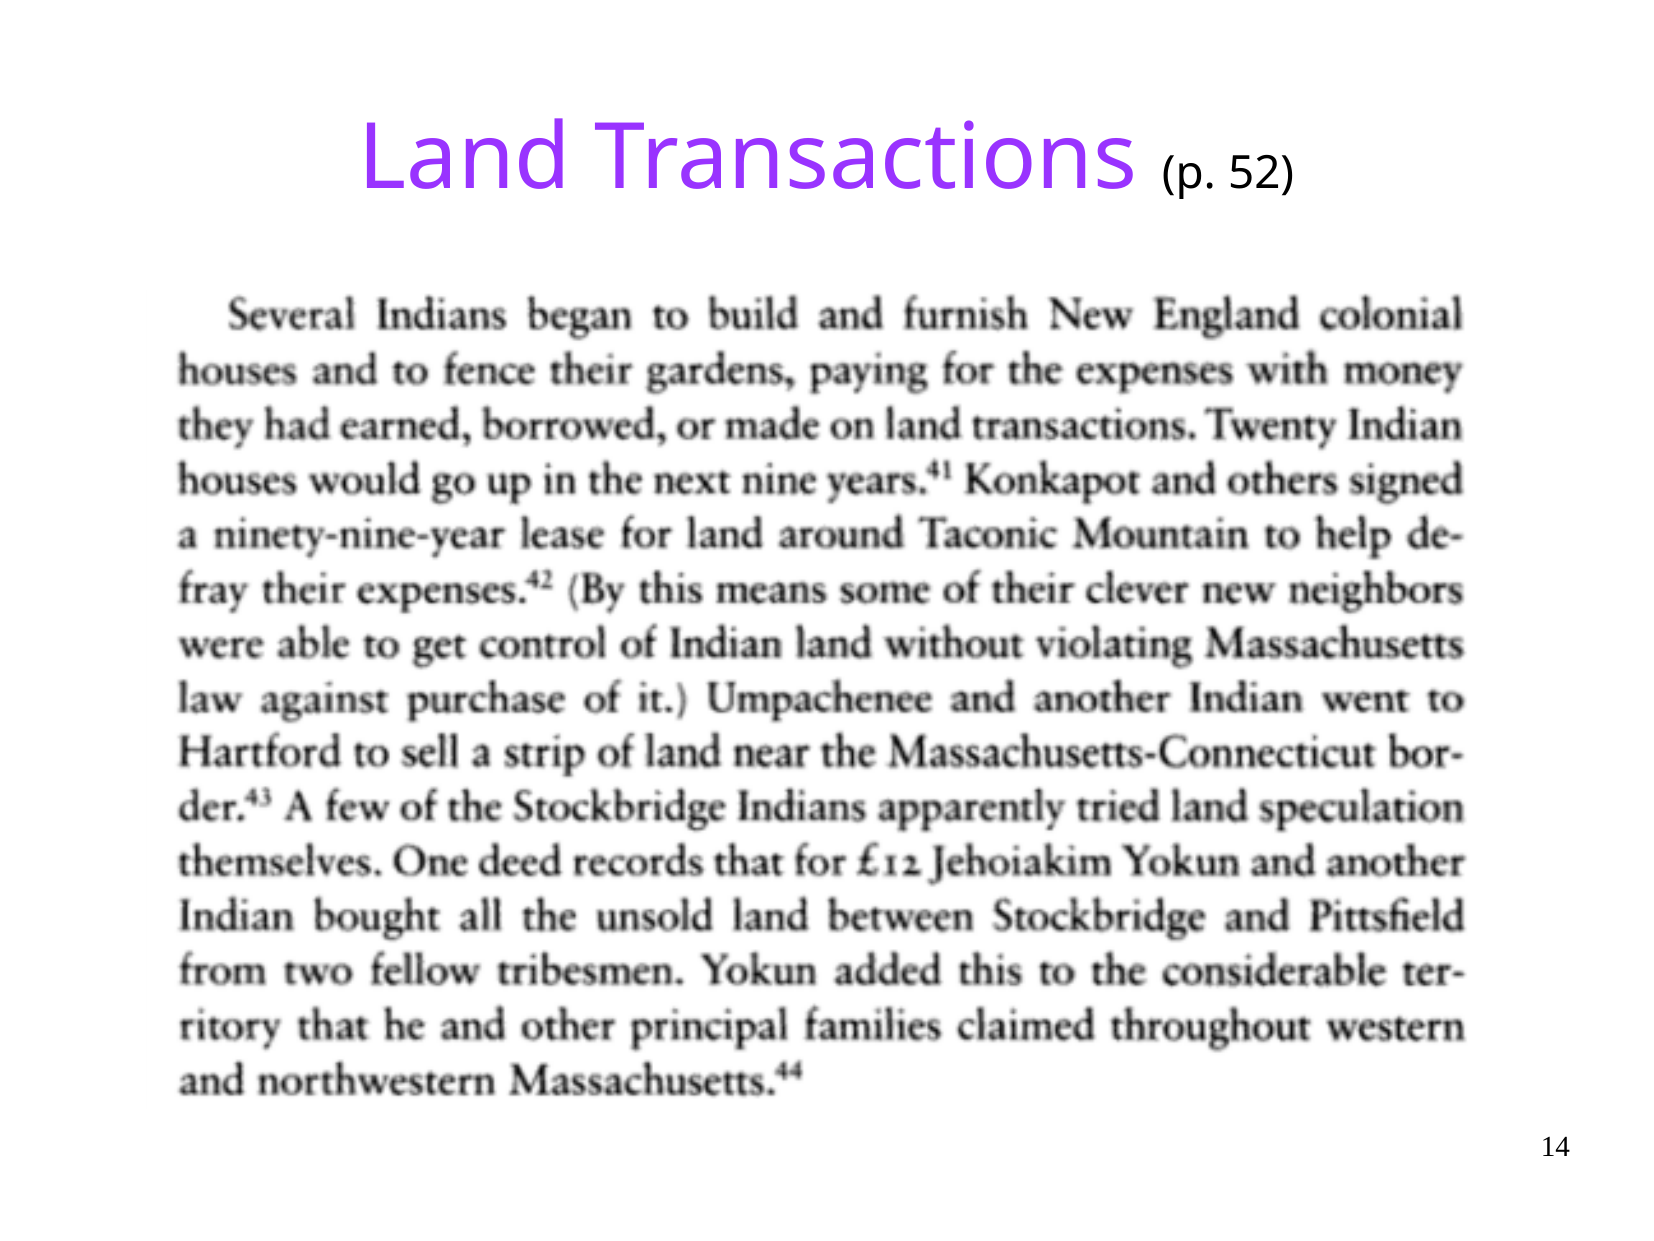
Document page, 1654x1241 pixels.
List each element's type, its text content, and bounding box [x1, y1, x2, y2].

title Land Transactions (p. 52) [82, 49, 1571, 257]
picture [145, 290, 1508, 1109]
